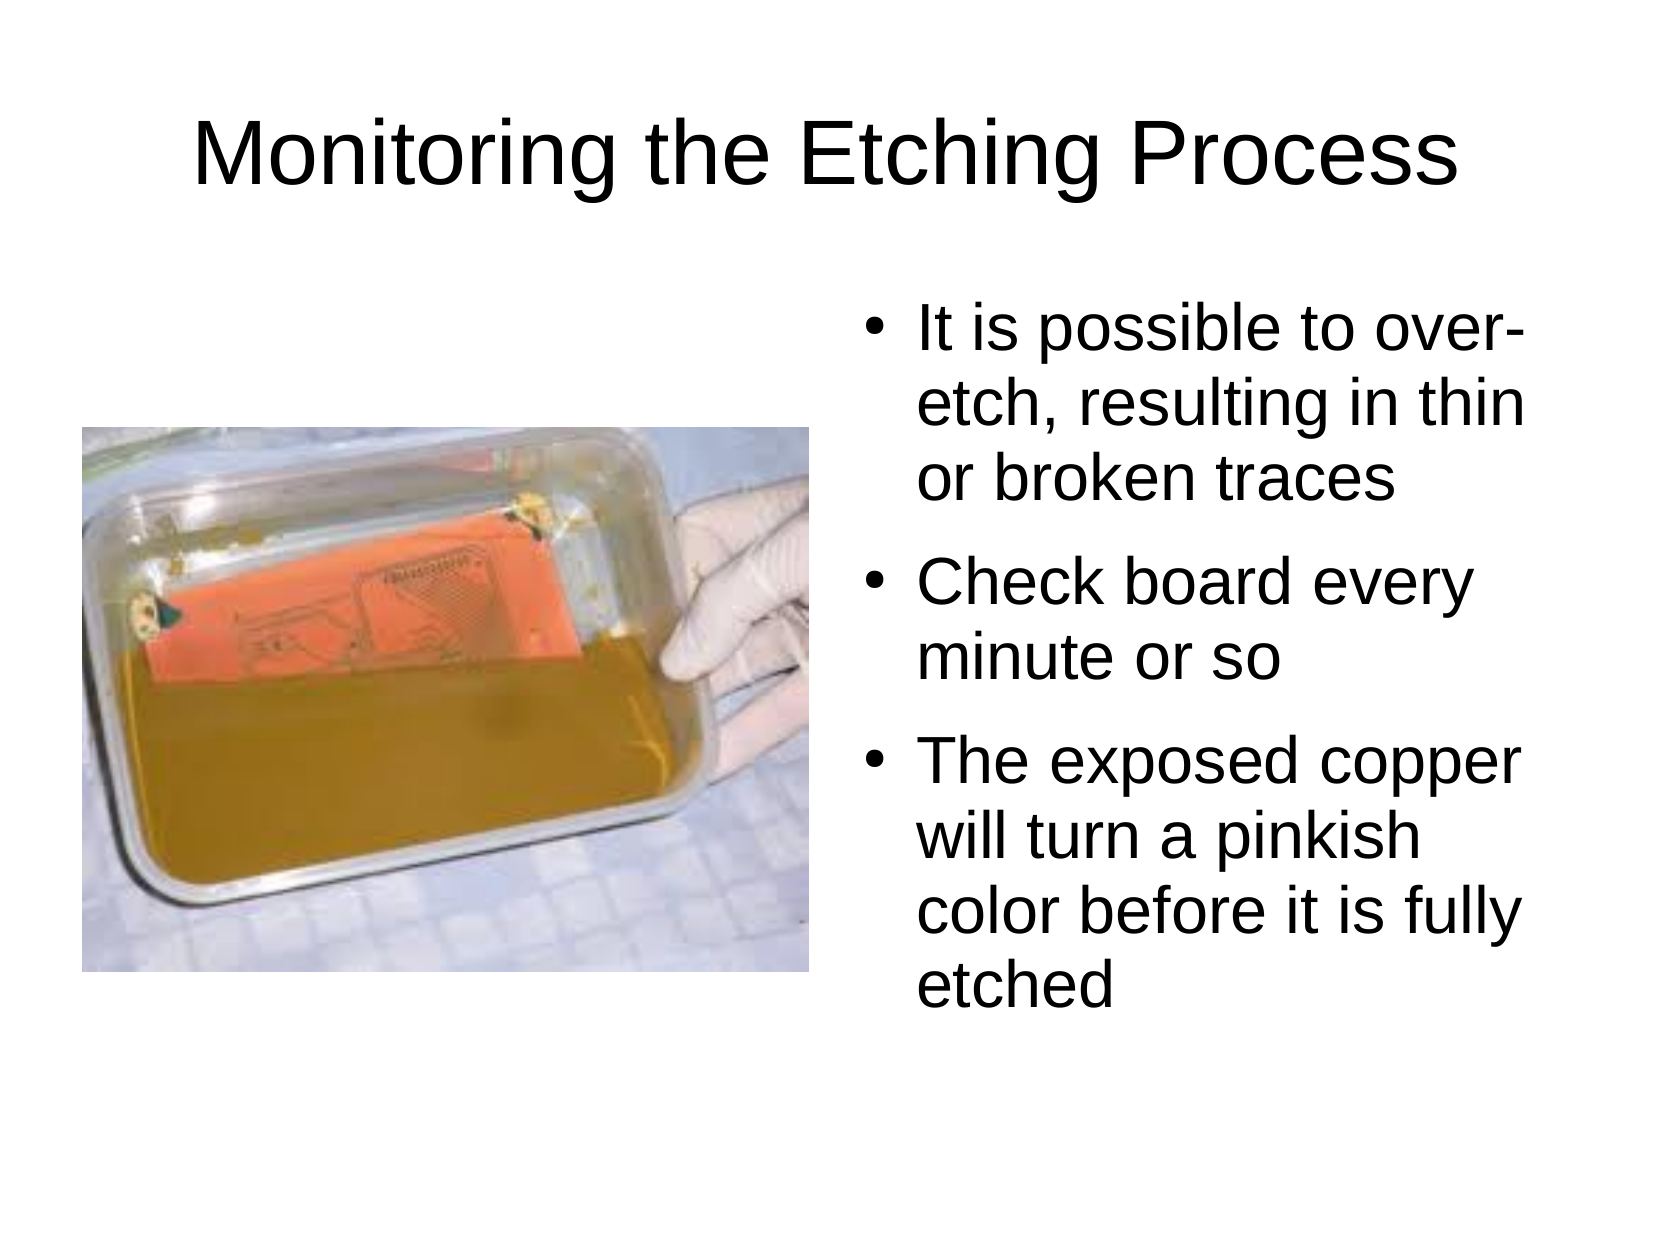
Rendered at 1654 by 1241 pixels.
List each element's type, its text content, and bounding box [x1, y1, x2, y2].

list It is possible to over-etch, resulting in thin or broken traces Check board every minute or so The exposed copper will turn a pinkish color before it is fully etched [845, 290, 1572, 1094]
picture [82, 427, 809, 972]
title Monitoring the Etching Process [82, 56, 1571, 250]
